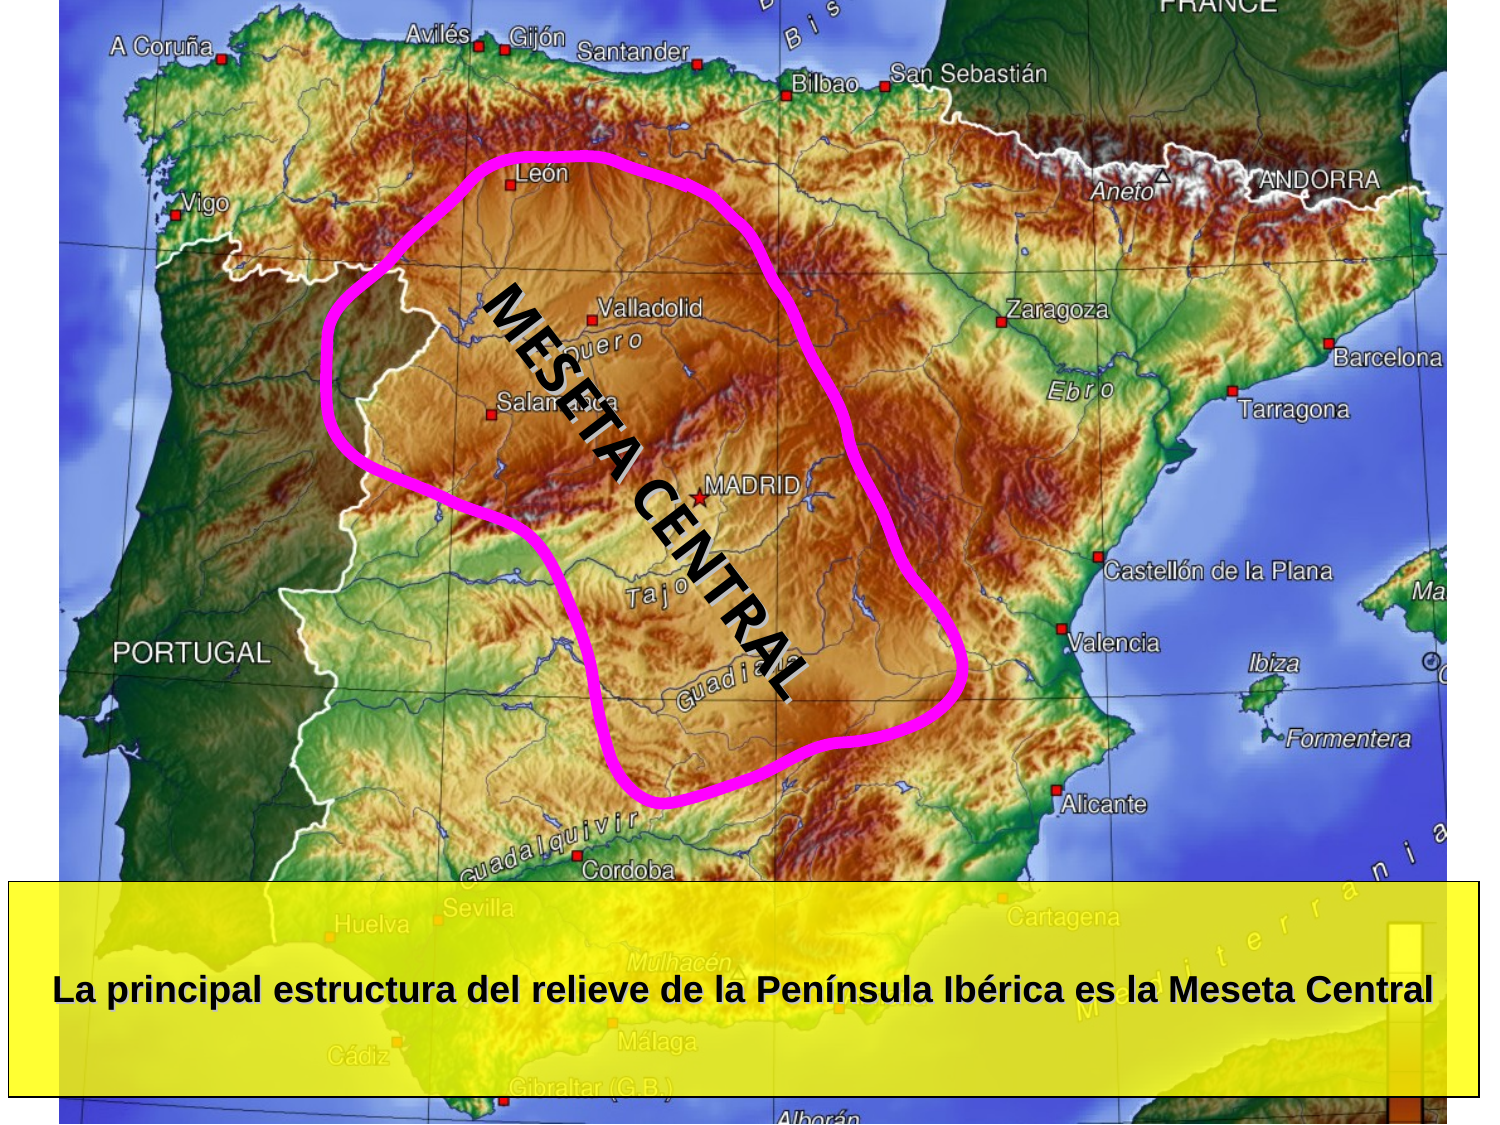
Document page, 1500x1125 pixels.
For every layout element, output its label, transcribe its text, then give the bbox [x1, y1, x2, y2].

picture [59, 1098, 1447, 1124]
picture [59, 0, 1447, 881]
text_box MESETA CENTRAL [398, 197, 903, 783]
text_box La principal estructura del relieve de la Península Ibérica es la Meseta Central [8, 881, 1479, 1098]
